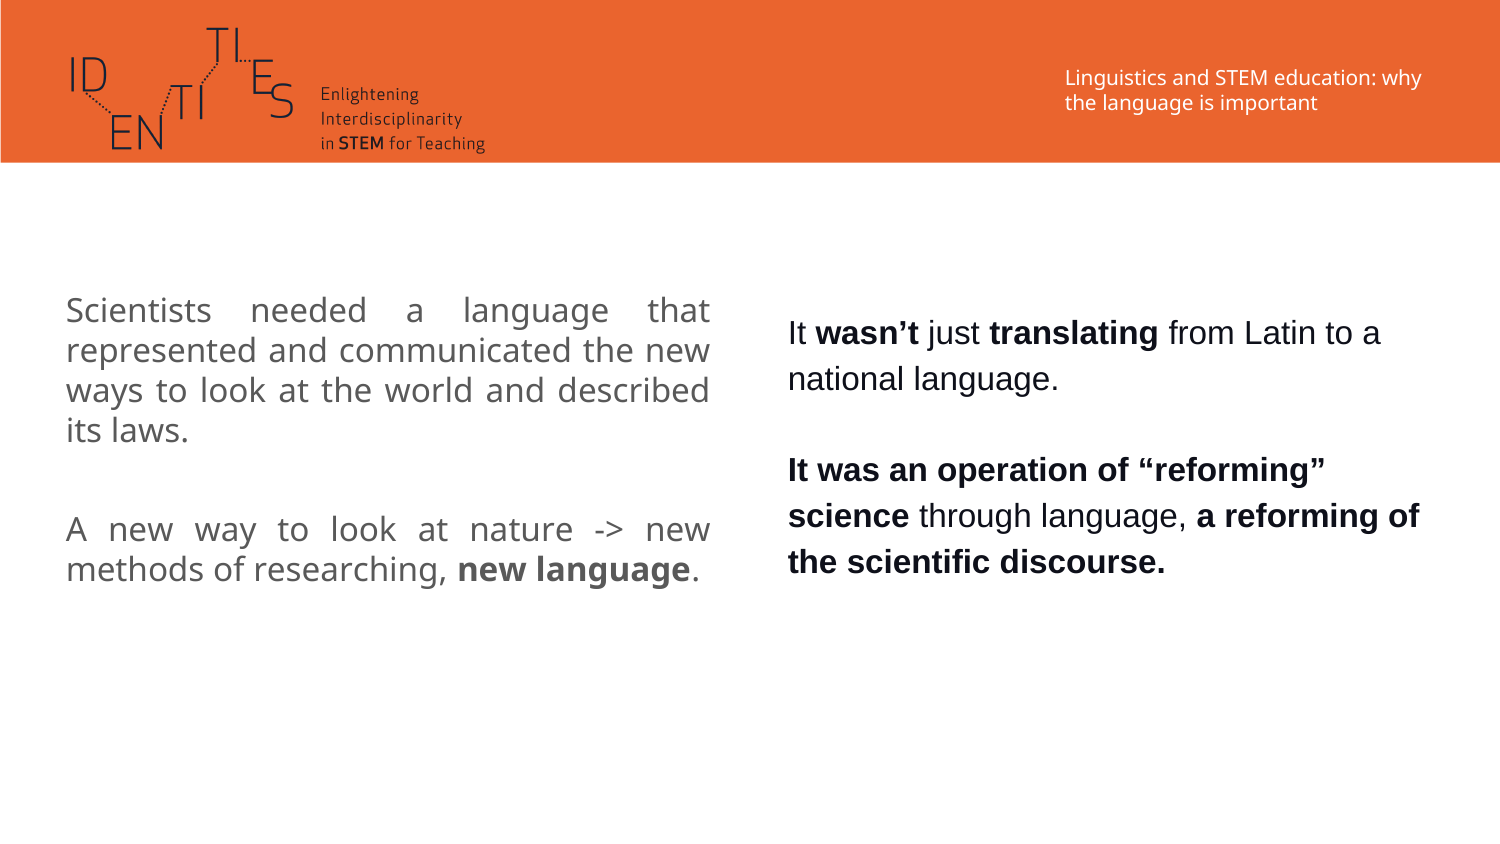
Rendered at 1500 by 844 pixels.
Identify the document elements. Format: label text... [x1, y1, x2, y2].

text_box [0, 0, 1500, 163]
list Scientists needed a language that represented and communicated the new ways to look at the world and described its laws. A new way to look at nature -> new methods of researching, new language. [50, 281, 728, 807]
list It wasn’t just translating from Latin to a national language. It was an operation of “reforming” science through language, a reforming of the scientific discourse. [772, 297, 1450, 604]
picture [71, 24, 485, 157]
text_box Linguistics and STEM education: why the language is important [1049, 57, 1472, 164]
